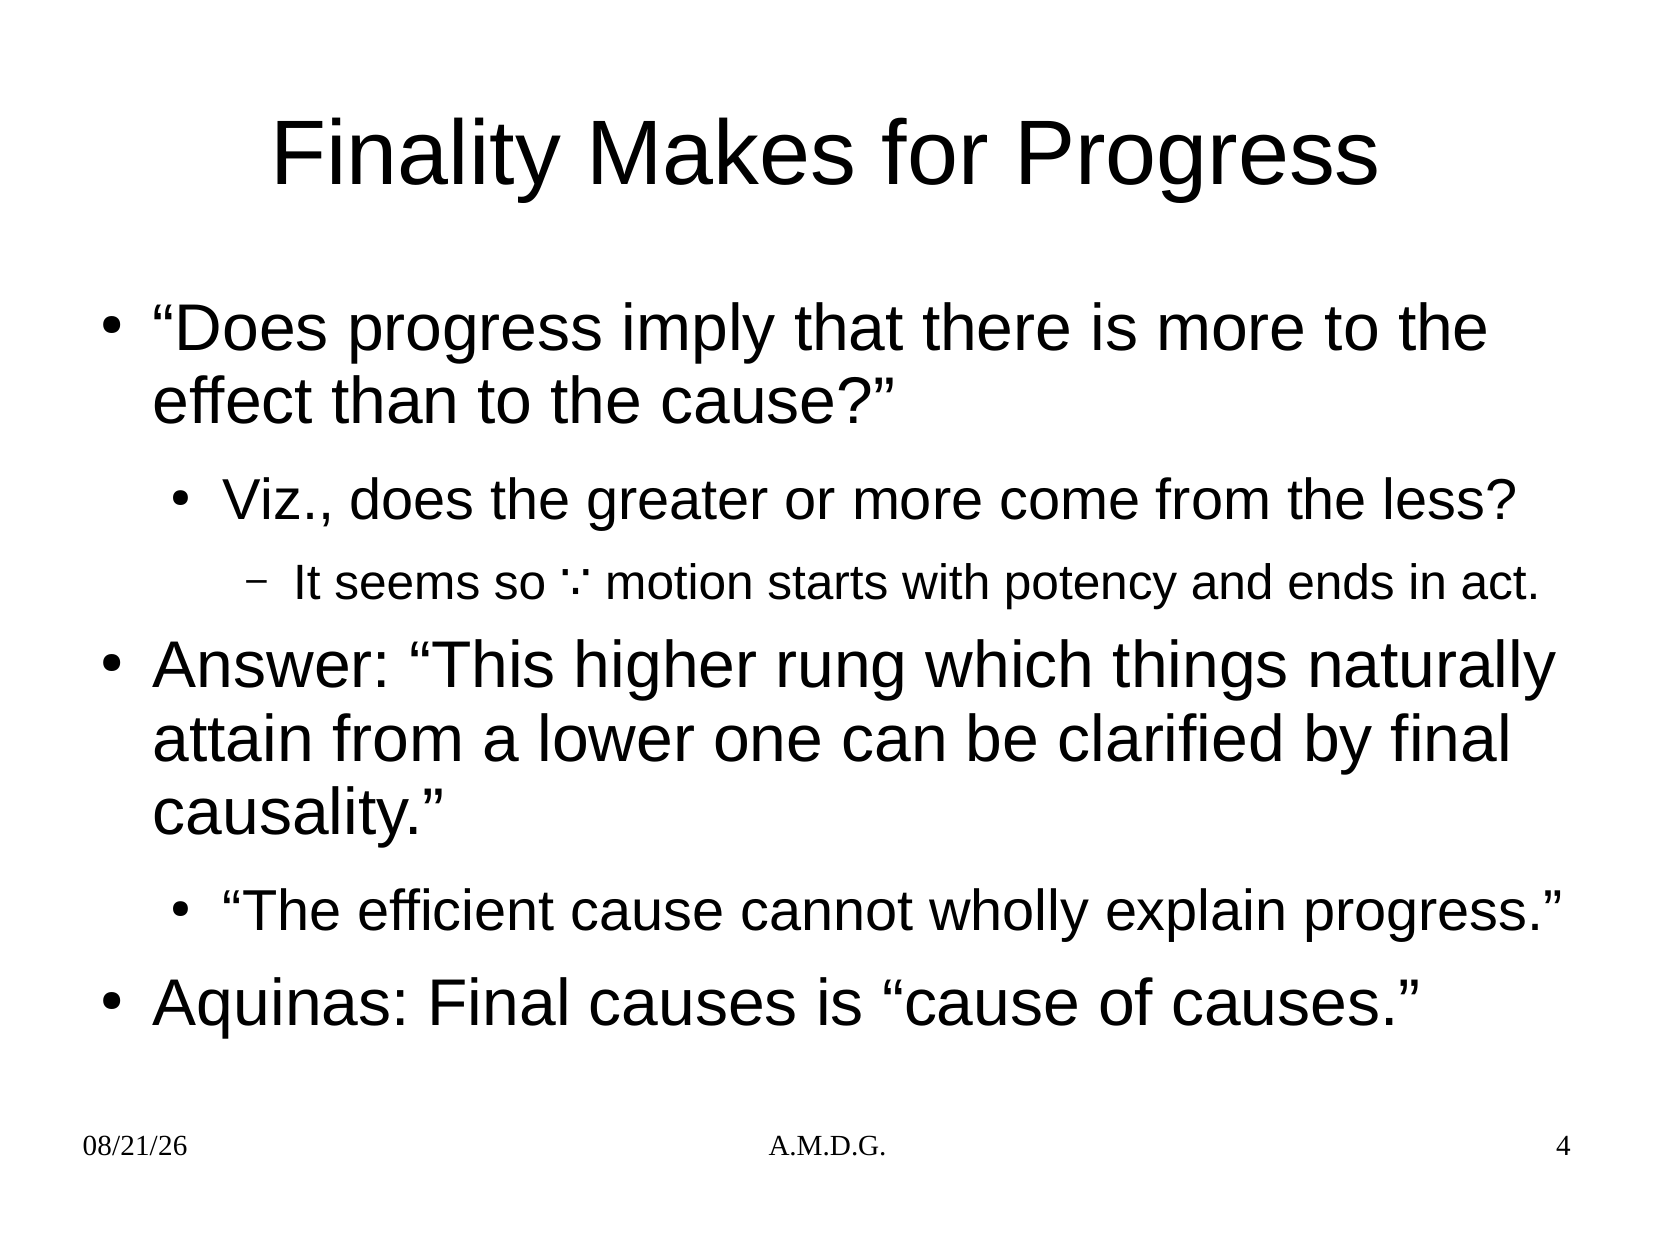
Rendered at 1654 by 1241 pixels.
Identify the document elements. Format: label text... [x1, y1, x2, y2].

list “Does progress imply that there is more to the effect than to the cause?” Viz., does the greater or more come from the less? It seems so ∵ motion starts with potency and ends in act. Answer: “This higher rung which things naturally attain from a lower one can be clarified by final causality.” “The efficient cause cannot wholly explain progress.” Aquinas: Final causes is “cause of causes.” [82, 290, 1571, 1109]
title Finality Makes for Progress [82, 49, 1571, 257]
